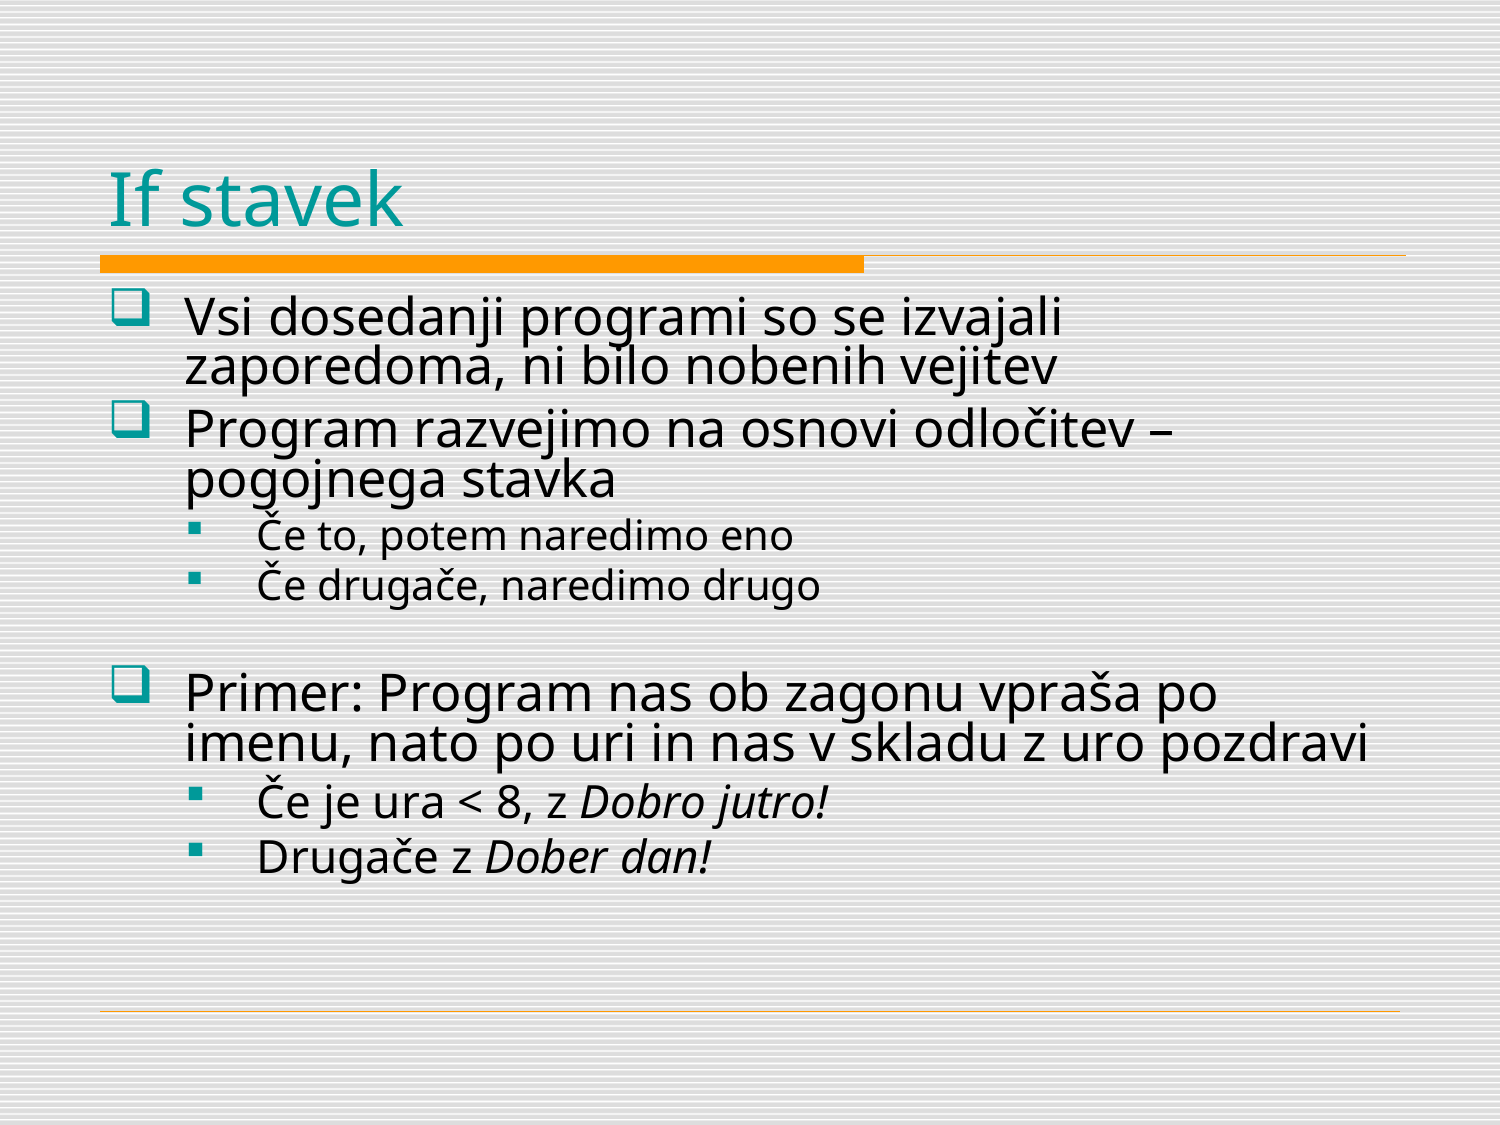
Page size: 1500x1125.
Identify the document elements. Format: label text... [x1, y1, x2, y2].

picture [0, 0, 1500, 1125]
list Vsi dosedanji programi so se izvajali zaporedoma, ni bilo nobenih vejitev Program razvejimo na osnovi odločitev – pogojnega stavka Če to, potem naredimo eno Če drugače, naredimo drugo Primer: Program nas ob zagonu vpraša po imenu, nato po uri in nas v skladu z uro pozdravi Če je ura < 8, z Dobro jutro! Drugače z Dober dan! [92, 287, 1406, 988]
title If stavek [94, 49, 1407, 250]
